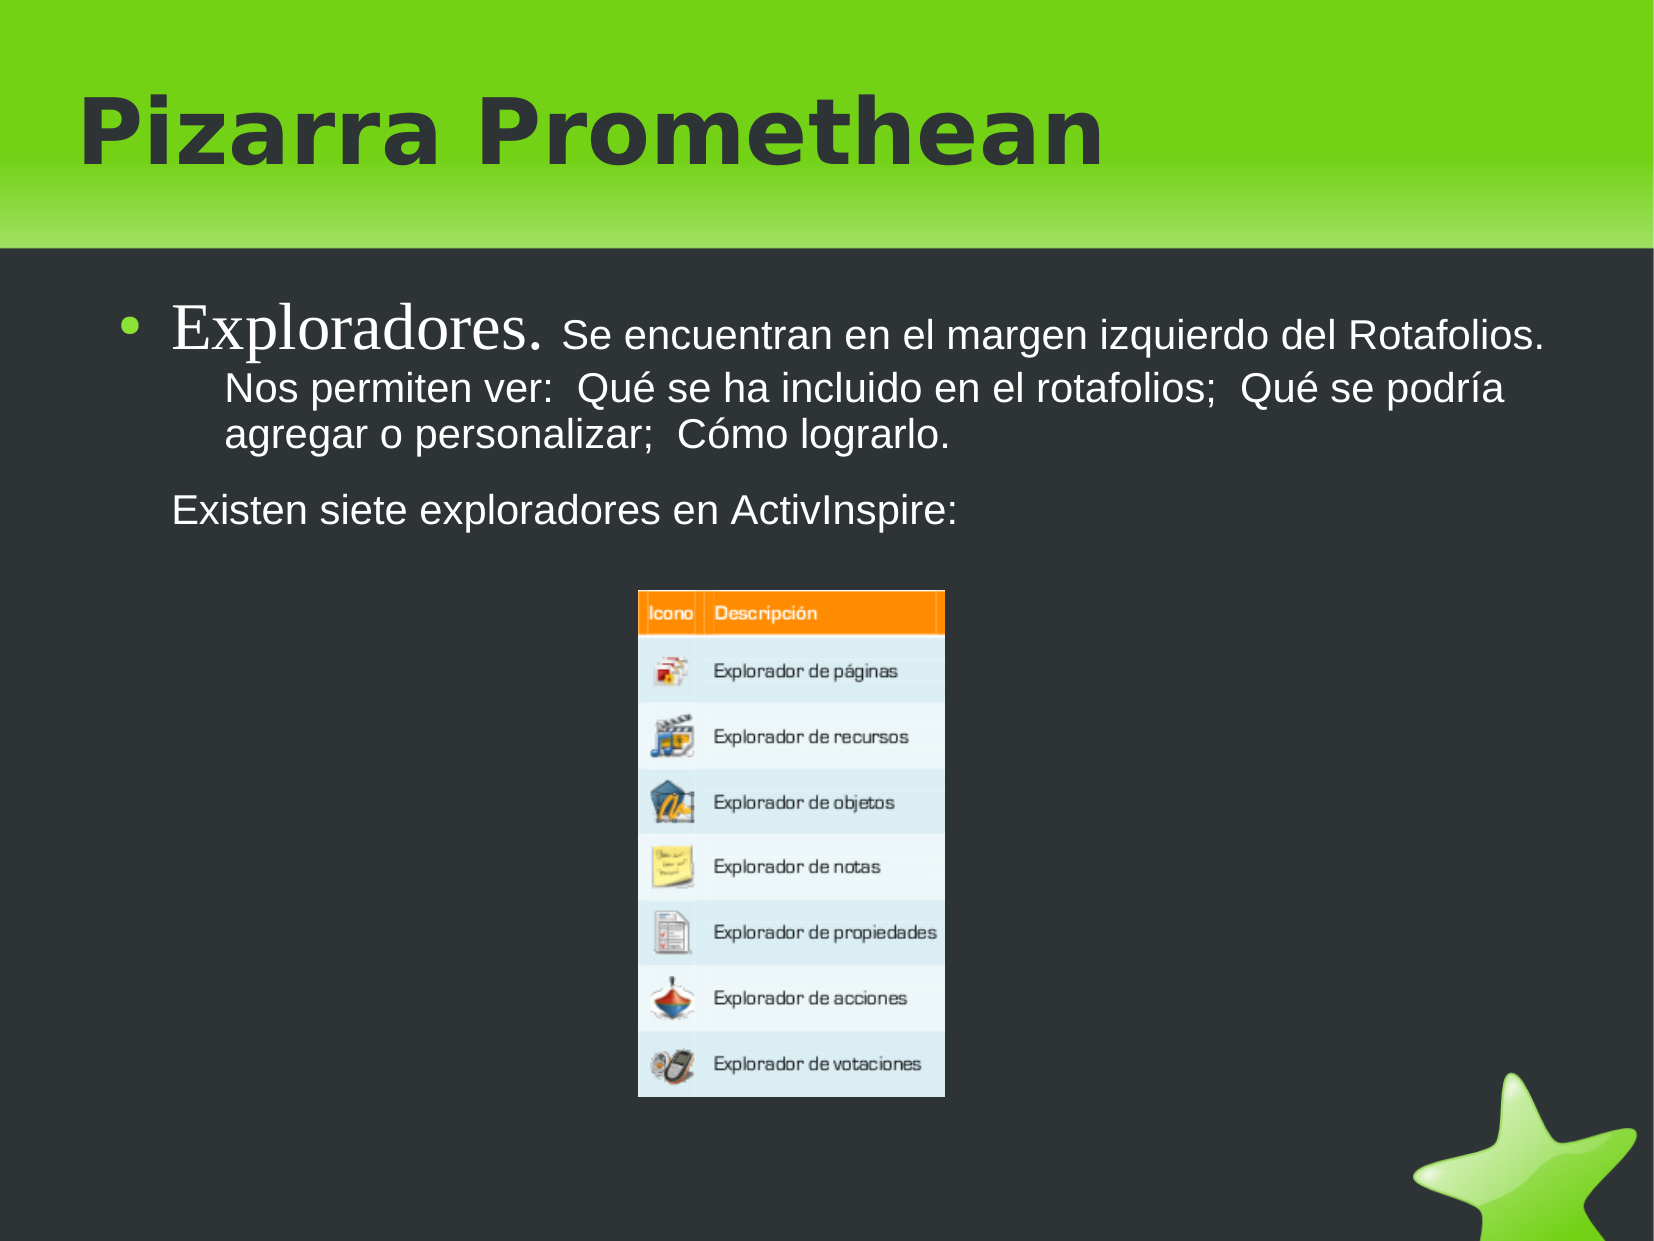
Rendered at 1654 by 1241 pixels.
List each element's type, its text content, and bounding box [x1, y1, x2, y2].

title Pizarra Promethean [76, 29, 1565, 237]
picture [0, 0, 1654, 1241]
list Exploradores. Se encuentran en el margen izquierdo del Rotafolios. Nos permiten ver: Qué se ha incluido en el rotafolios; Qué se podría agregar o personalizar; Cómo lograrlo. Existen siete exploradores en ActivInspire: [82, 290, 1571, 1094]
